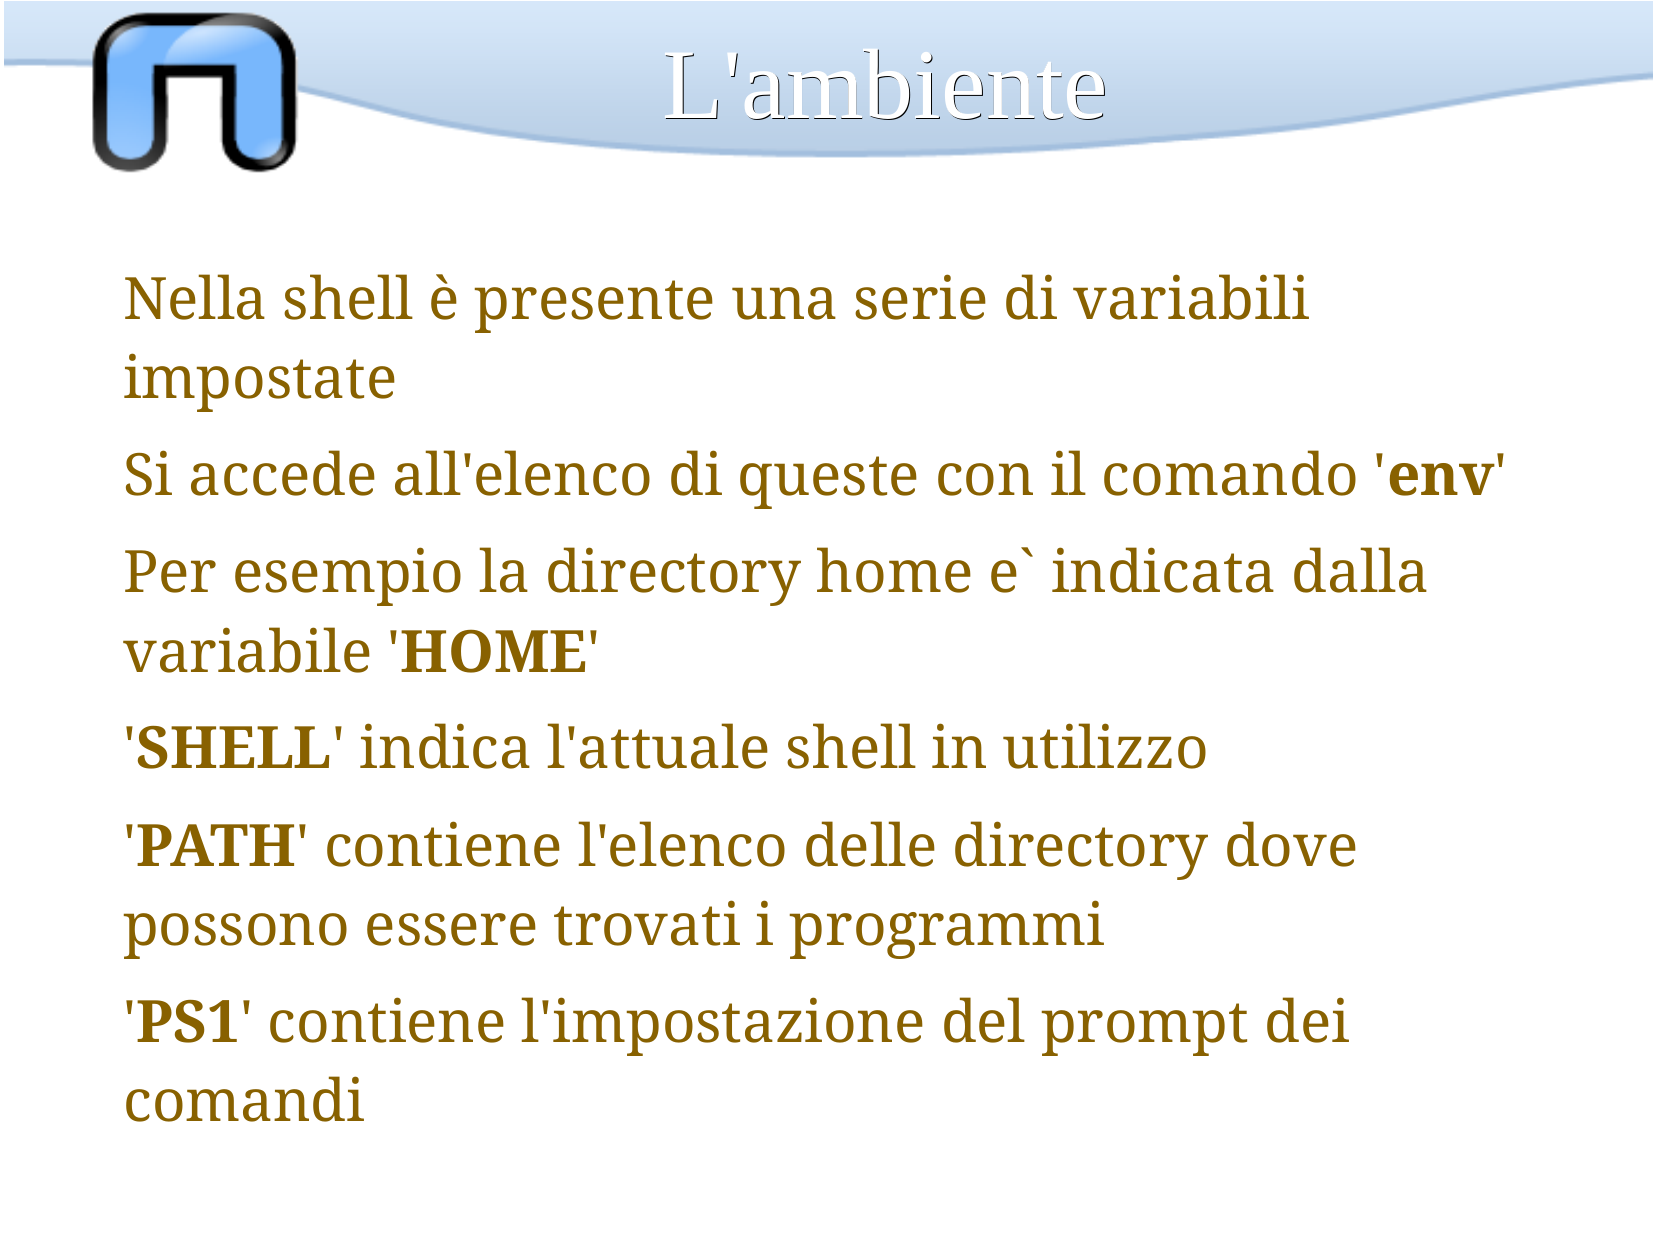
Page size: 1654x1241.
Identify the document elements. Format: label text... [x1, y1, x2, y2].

list Nella shell è presente una serie di variabili impostate Si accede all'elenco di queste con il comando 'env' Per esempio la directory home e` indicata dalla variabile 'HOME' 'SHELL' indica l'attuale shell in utilizzo 'PATH' contiene l'elenco delle directory dove possono essere trovati i programmi 'PS1' contiene l'impostazione del prompt dei comandi [123, 257, 1536, 1039]
text_box L'ambiente [531, 29, 1241, 266]
picture [0, 0, 1654, 1241]
